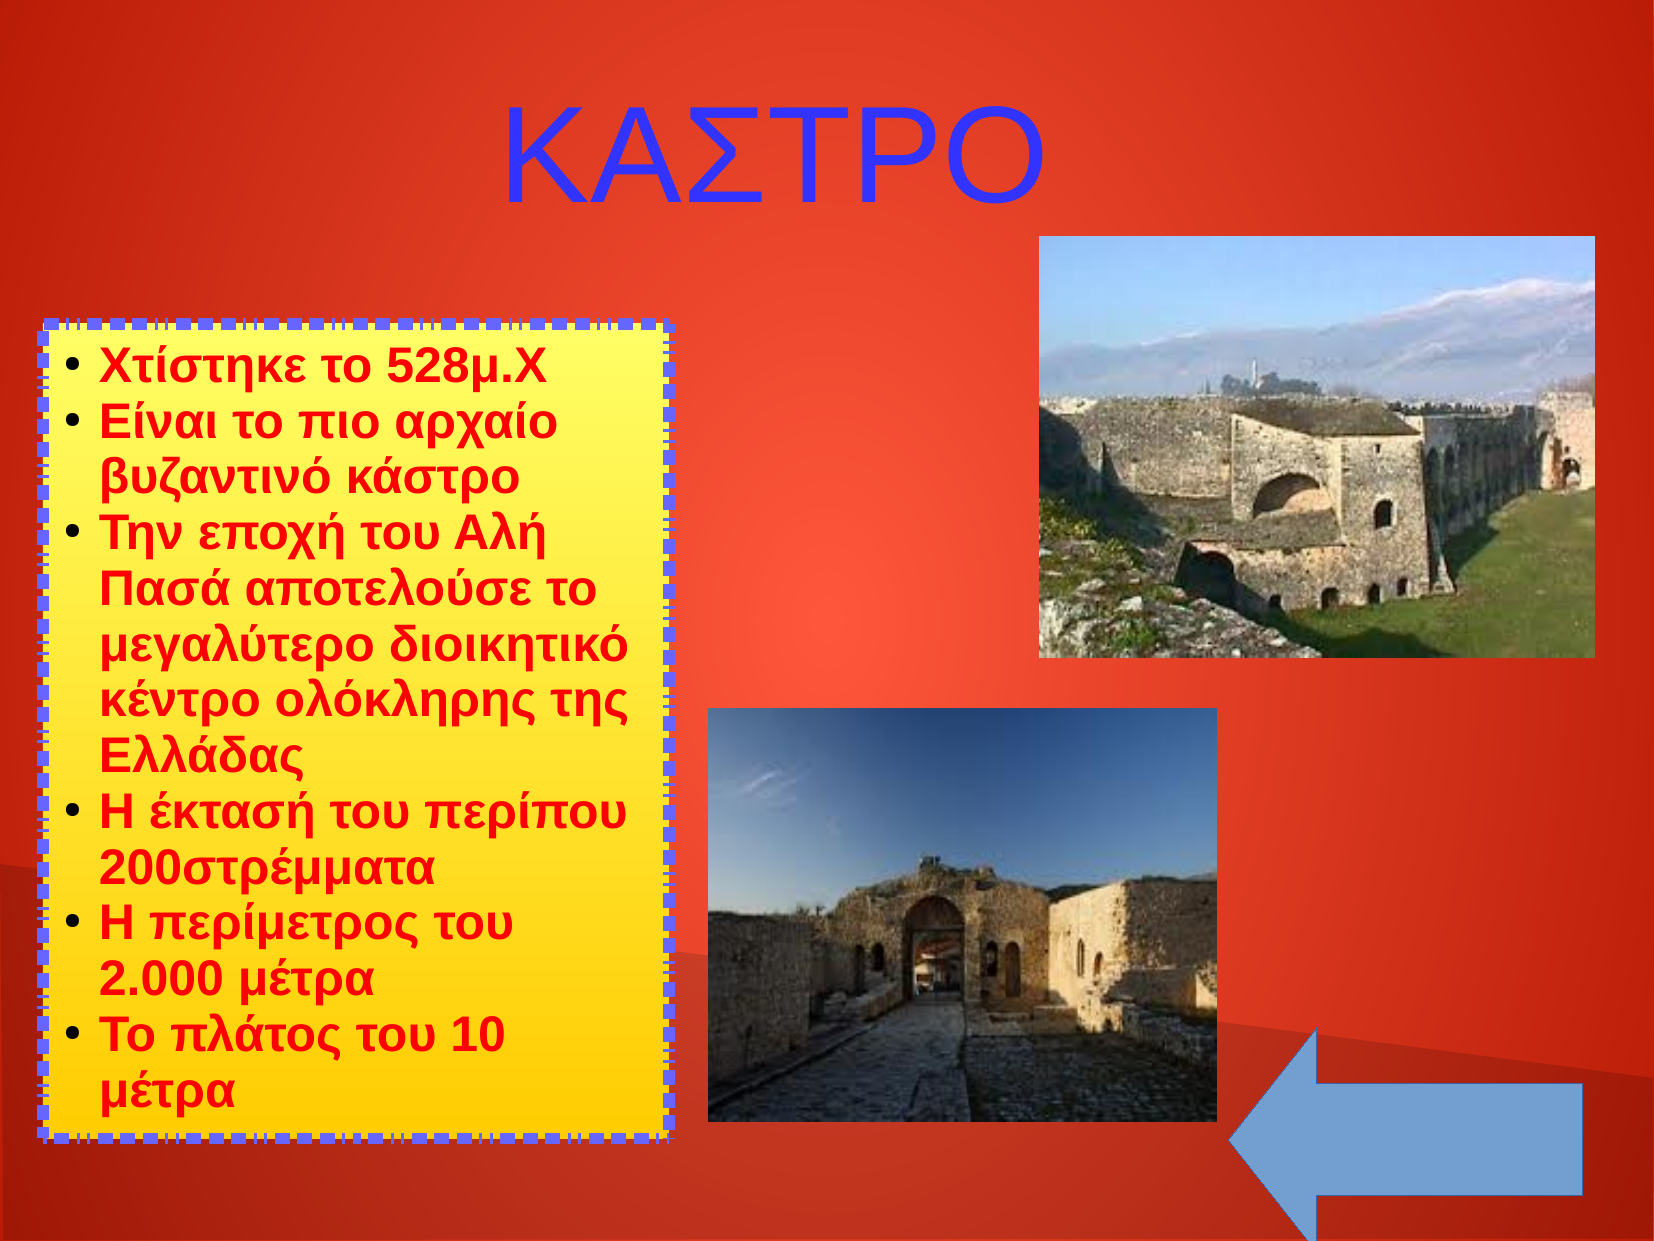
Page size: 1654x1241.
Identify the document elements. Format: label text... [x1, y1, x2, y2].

text_box Χτίστηκε το 528μ.Χ Είναι το πιο αρχαίο βυζαντινό κάστρο Την εποχή του Αλή Πασά αποτελούσε το μεγαλύτερο διοικητικό κέντρο ολόκληρης της Ελλάδας Η έκτασή του περίπου 200στρέμματα Η περίμετρος του 2.000 μέτρα Το πλάτος του 10 μέτρα [42, 323, 669, 1139]
picture [1039, 236, 1595, 658]
text_box ΚΑΣΤΡΟ [484, 70, 1477, 240]
text_box [1228, 1027, 1583, 1241]
picture [708, 708, 1217, 1123]
